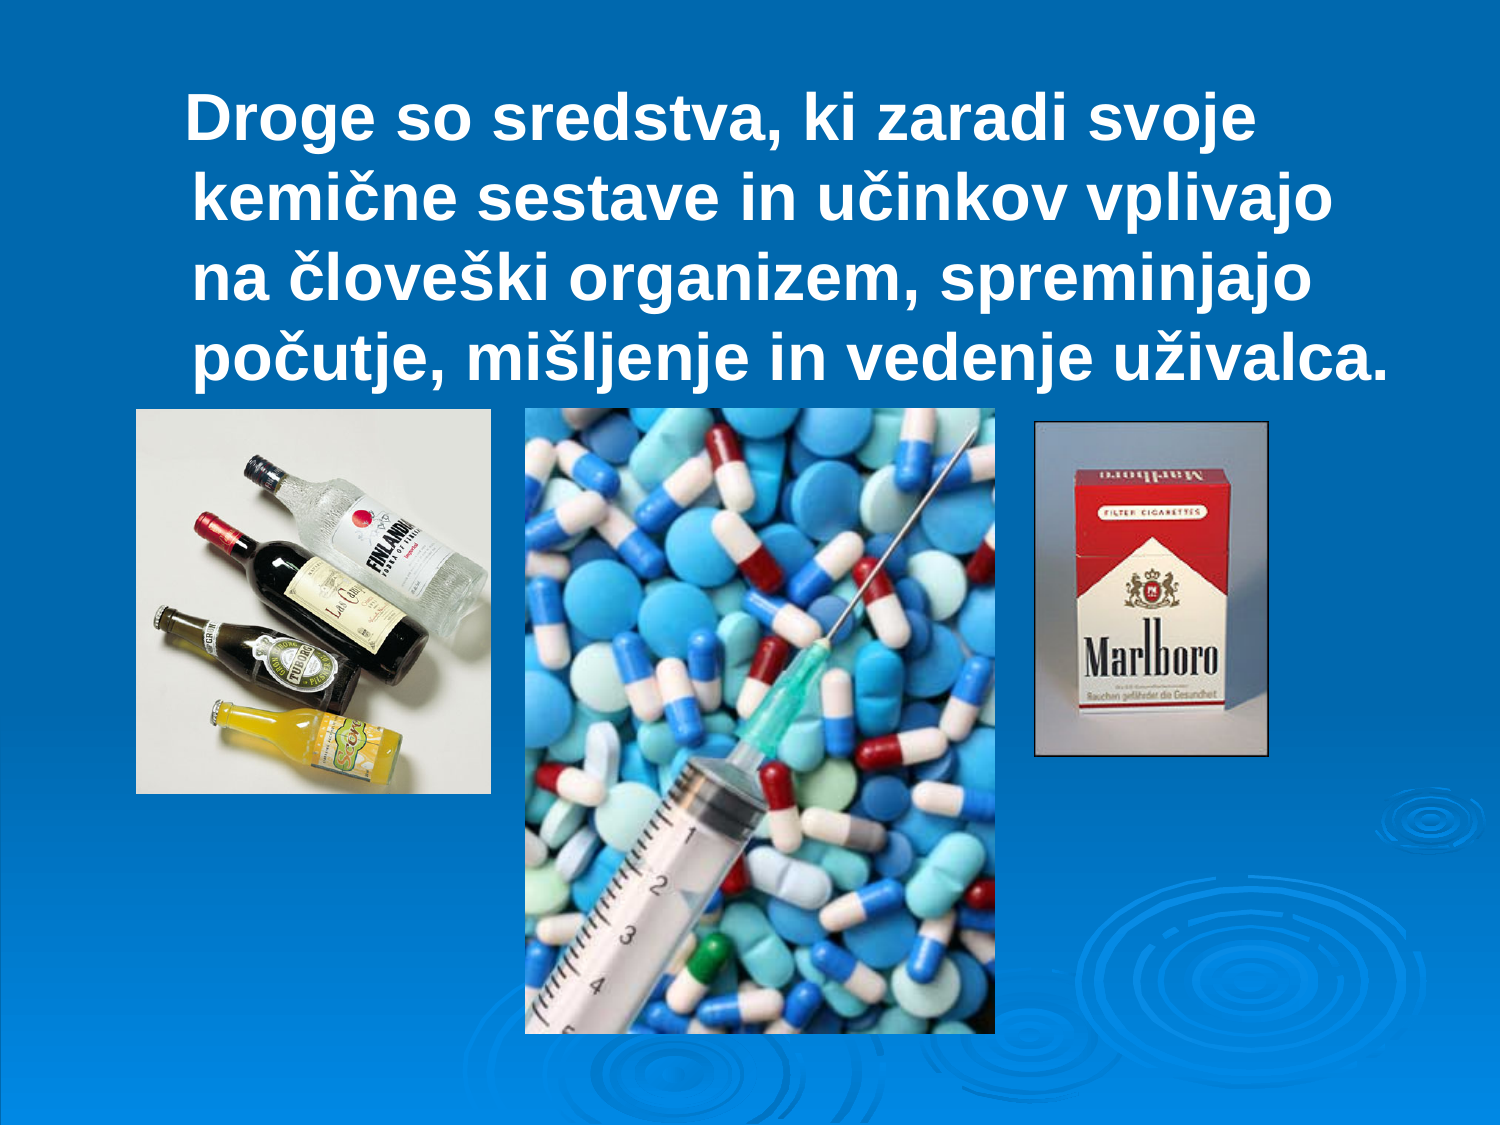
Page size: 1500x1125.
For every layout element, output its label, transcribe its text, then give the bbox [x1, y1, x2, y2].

picture [525, 408, 995, 1034]
picture [1034, 421, 1269, 757]
picture [136, 409, 491, 794]
list Droge so sredstva, ki zaradi svoje kemične sestave in učinkov vplivajo na človeški organizem, spreminjajo počutje, mišljenje in vedenje uživalca. [76, 66, 1427, 809]
